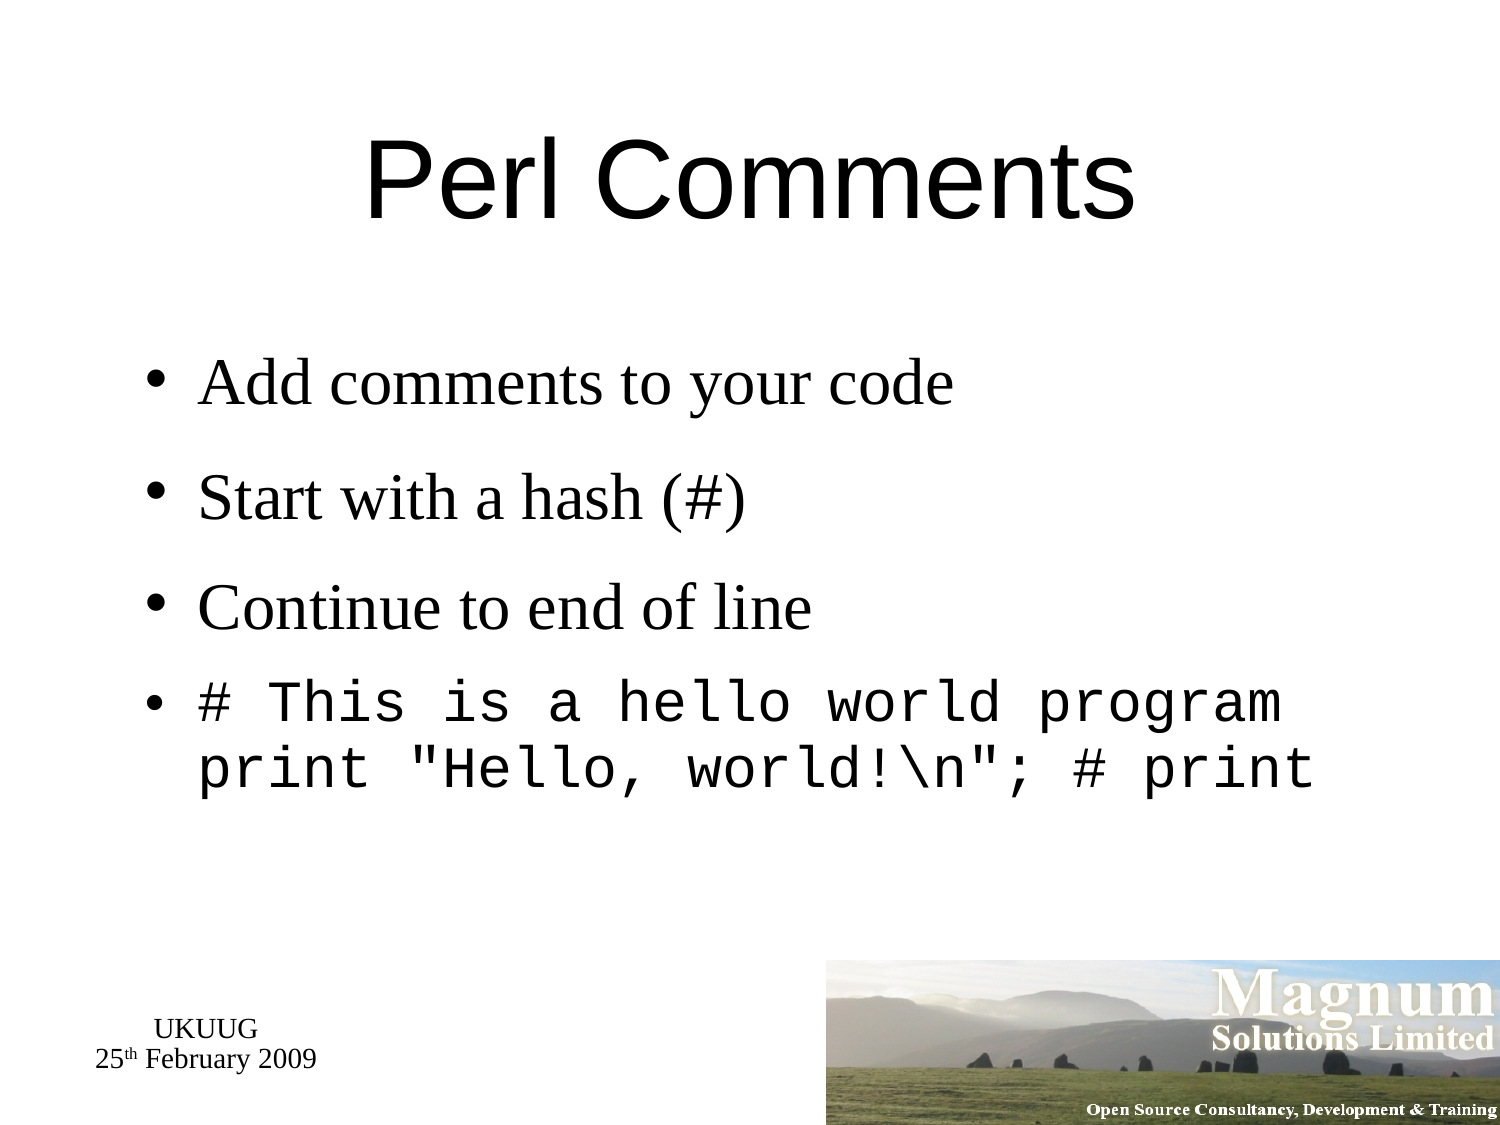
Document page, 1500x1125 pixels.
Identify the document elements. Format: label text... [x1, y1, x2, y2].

picture [826, 960, 1500, 1125]
title Perl Comments [112, 62, 1388, 250]
list Add comments to your code Start with a hash (#)‏ Continue to end of line # This is a hello world program print "Hello, world!\n"; # print [112, 337, 1388, 1013]
